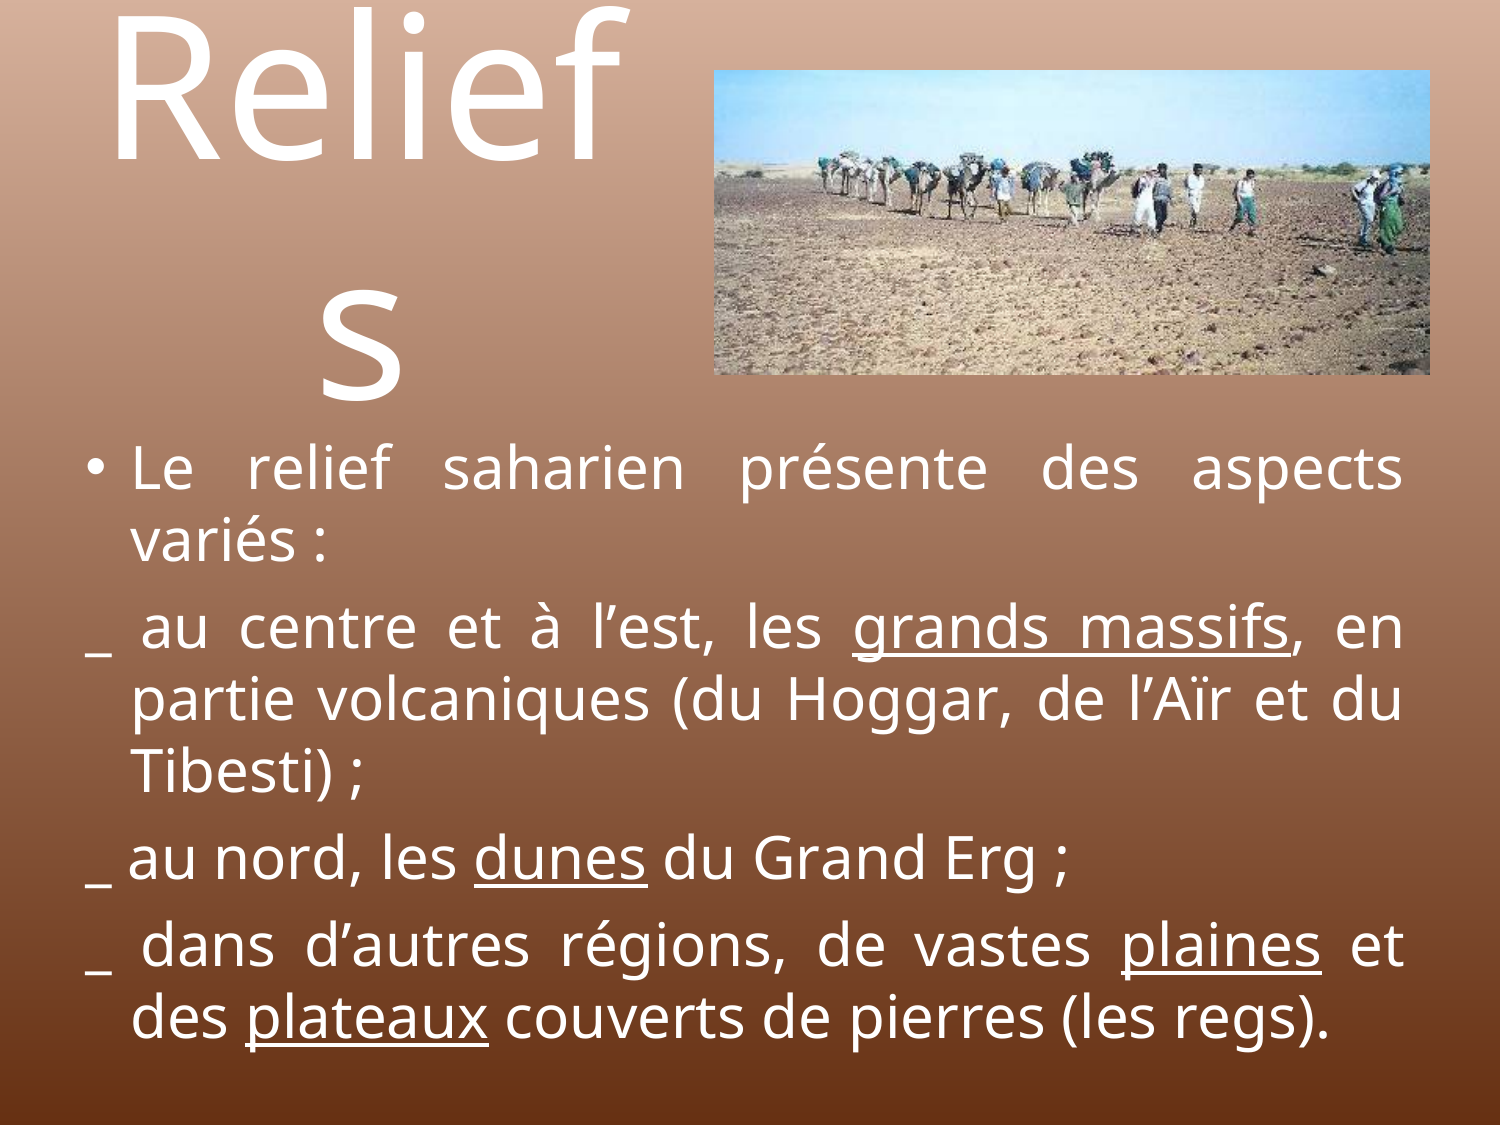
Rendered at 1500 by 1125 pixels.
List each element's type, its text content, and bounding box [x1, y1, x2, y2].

picture [714, 70, 1430, 376]
list Le relief saharien présente des aspects variés : _ au centre et à l’est, les grands massifs, en partie volcaniques (du Hoggar, de l’Aïr et du Tibesti) ; _ au nord, les dunes du Grand Erg ; _ dans d’autres régions, de vastes plaines et des plateaux couverts de pierres (les regs). [70, 421, 1421, 1062]
title Reliefs [70, 105, 652, 293]
